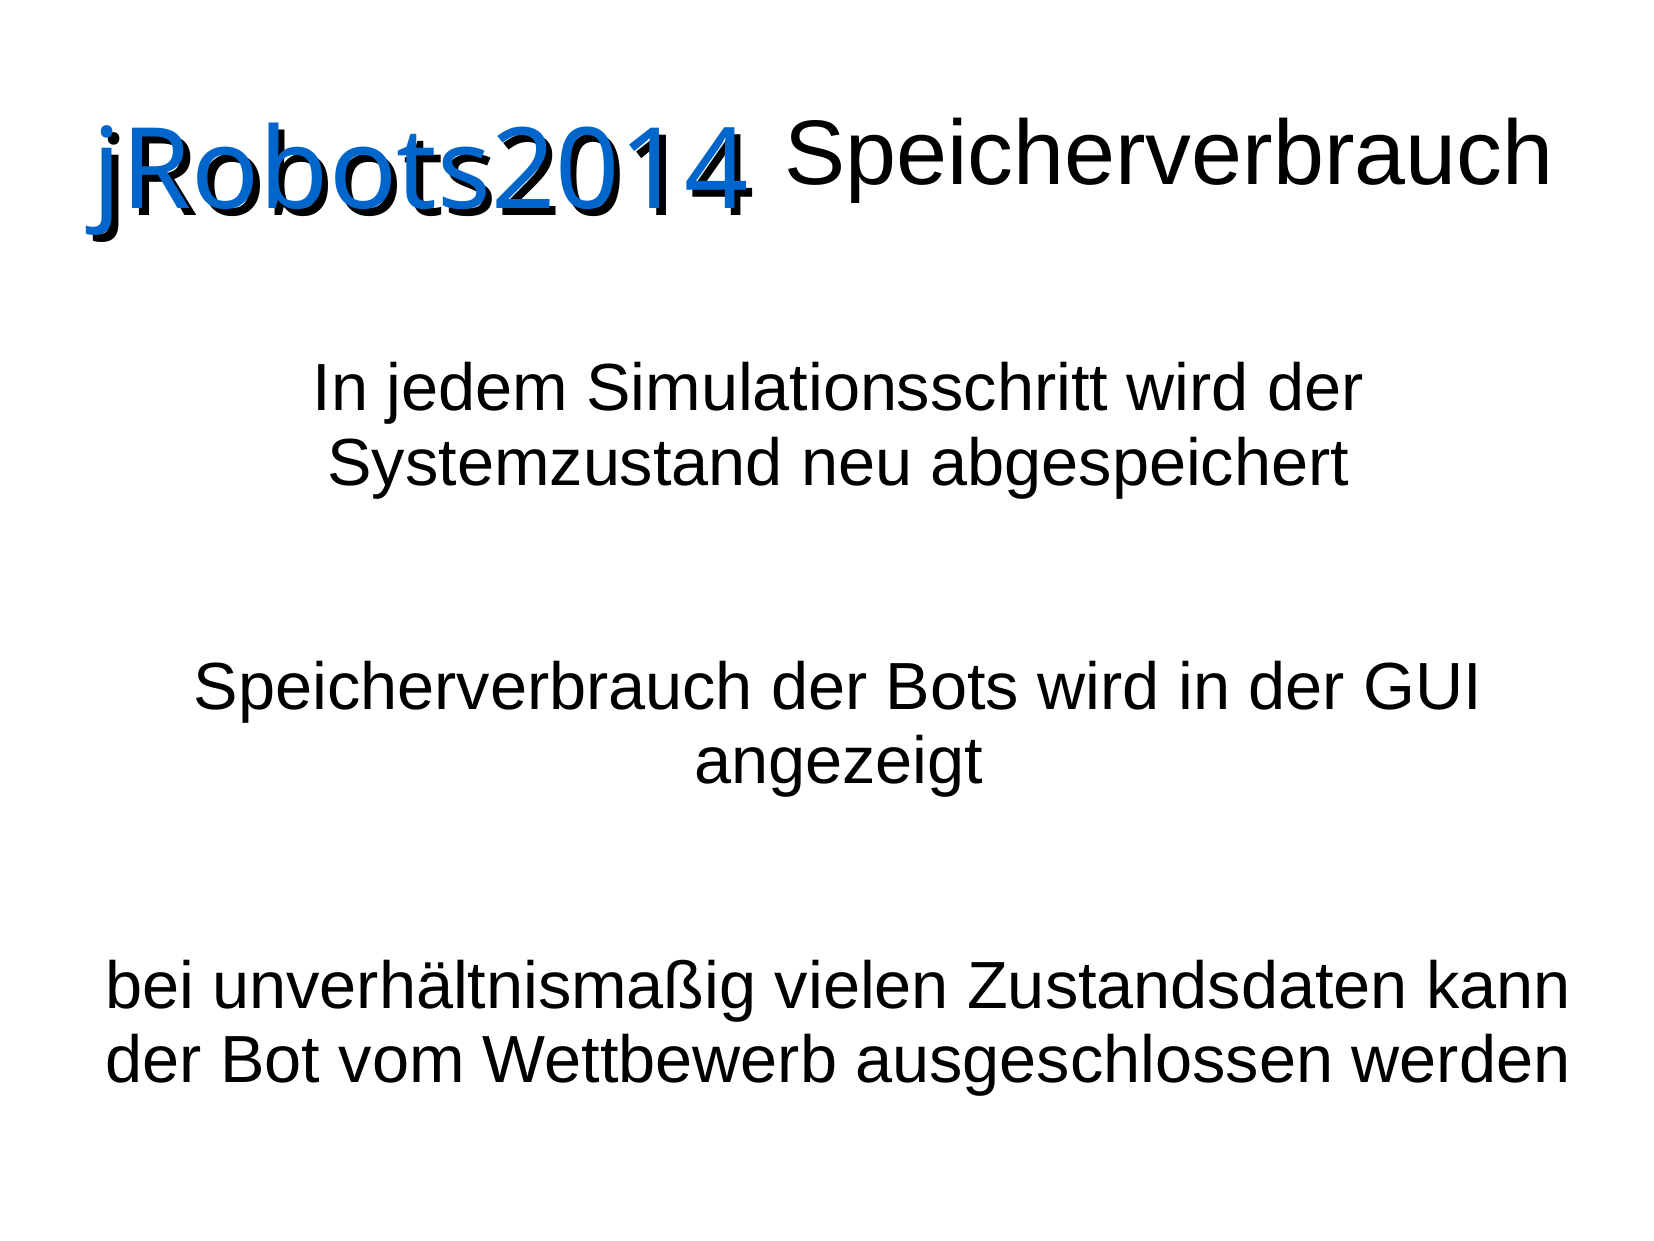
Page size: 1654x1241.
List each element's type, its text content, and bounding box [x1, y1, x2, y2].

subtitle In jedem Simulationsschritt wird der Systemzustand neu abgespeichert Speicherverbrauch der Bots wird in der GUI angezeigt bei unverhältnismaßig vielen Zustandsdaten kann der Bot vom Wettbewerb ausgeschlossen werden [82, 265, 1595, 1182]
title Speicherverbrauch [767, 56, 1571, 250]
